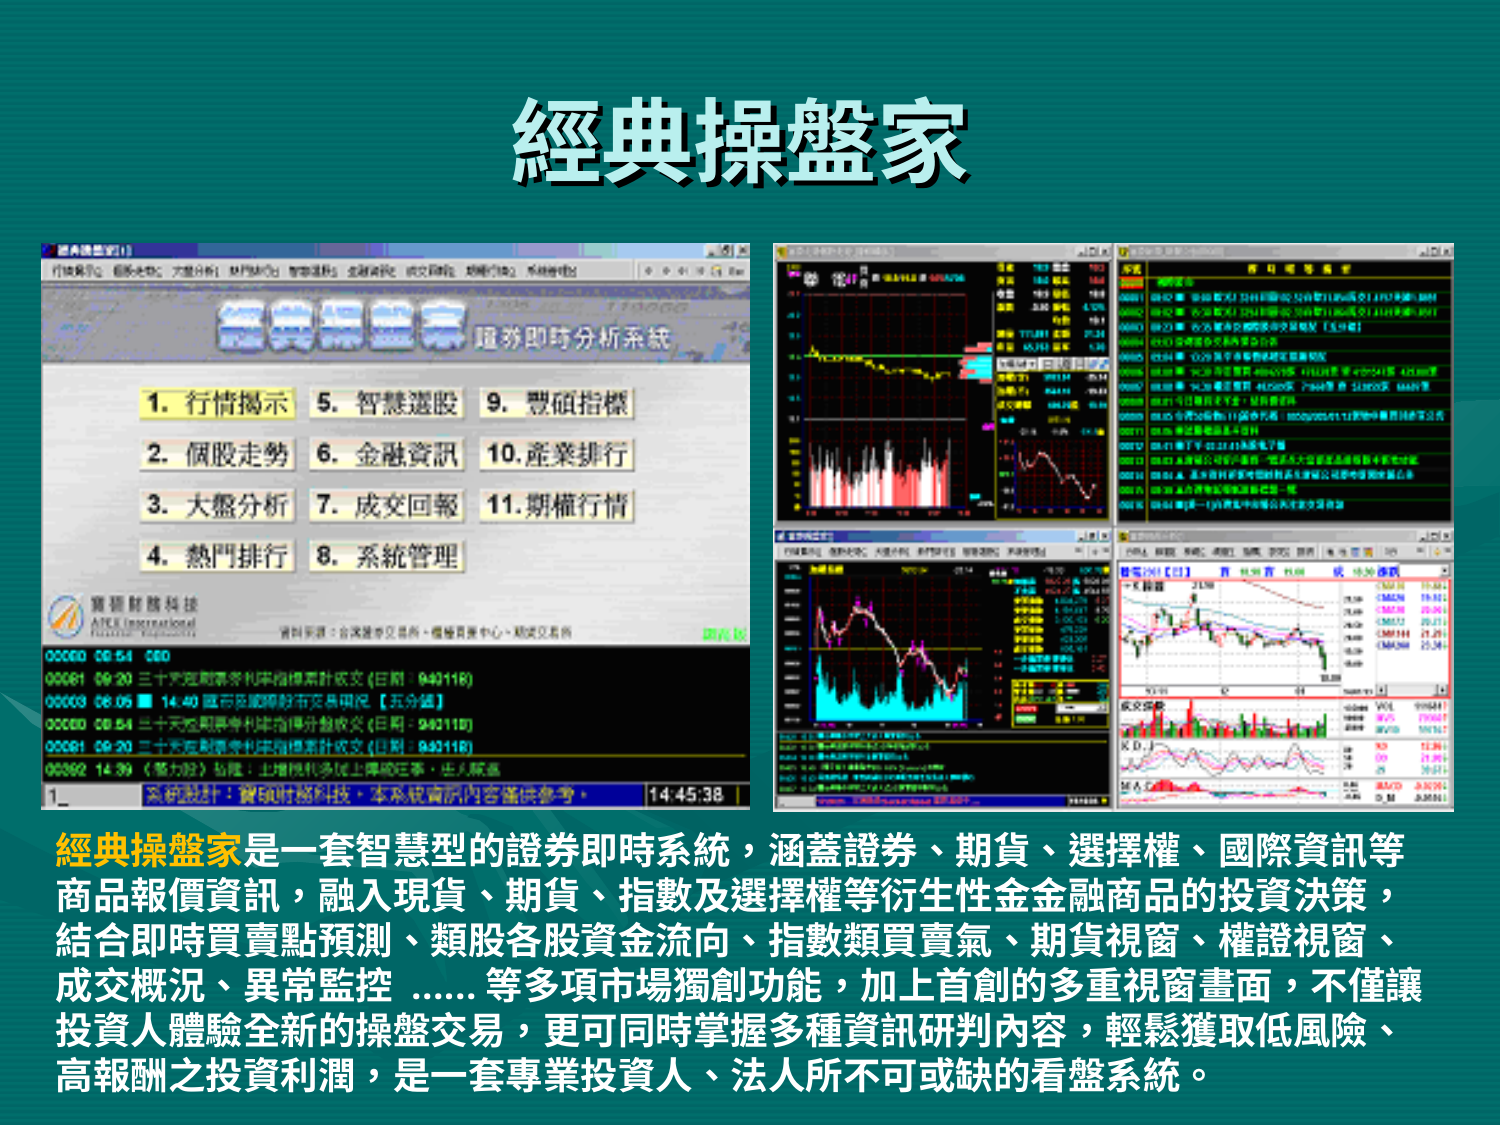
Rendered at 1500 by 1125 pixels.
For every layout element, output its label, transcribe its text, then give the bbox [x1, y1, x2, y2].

title 經典操盤家 [75, 45, 1426, 233]
text_box 經典操盤家是一套智慧型的證券即時系統，涵蓋證券、期貨、選擇權、國際資訊等商品報價資訊，融入現貨、期貨、指數及選擇權等衍生性金金融商品的投資決策，結合即時買賣點預測、類股各股資金流向、指數類買賣氣、期貨視窗、權證視窗、成交概況、異常監控 ......等多項市場獨創功能，加上首創的多重視窗畫面，不僅讓投資人體驗全新的操盤交易，更可同時掌握多種資訊研判內容，輕鬆獲取低風險、高報酬之投資利潤，是一套專業投資人、法人所不可或缺的看盤系統。 [41, 819, 1447, 1105]
picture [0, 0, 1500, 1125]
